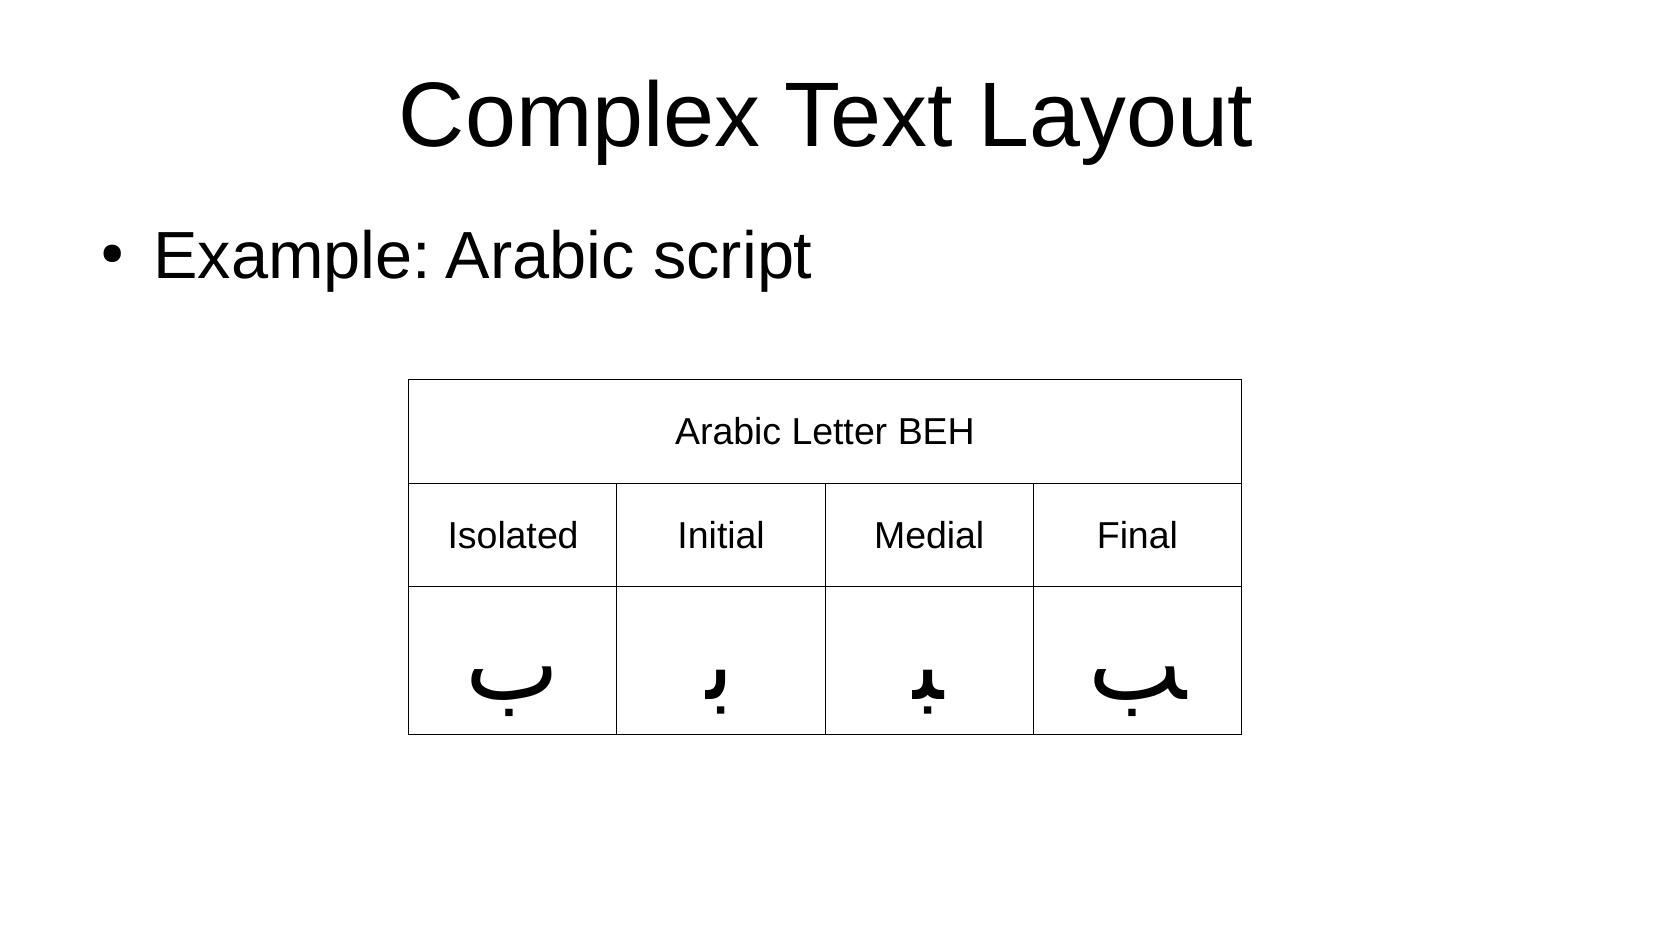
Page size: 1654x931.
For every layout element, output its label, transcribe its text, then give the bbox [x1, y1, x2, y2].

list Example: Arabic script [82, 217, 1571, 901]
table_cell ﺒ [826, 587, 1033, 734]
table_cell ﺑ [617, 587, 825, 734]
table_cell ﺏ [409, 587, 616, 734]
table_cell ﺐ [1034, 587, 1241, 734]
table_cell Initial [617, 484, 825, 586]
title Complex Text Layout [82, 37, 1571, 193]
table_cell Isolated [409, 484, 616, 586]
table_cell Final [1034, 484, 1241, 586]
table_header Arabic Letter BEH [409, 380, 1241, 483]
table_cell Medial [826, 484, 1033, 586]
